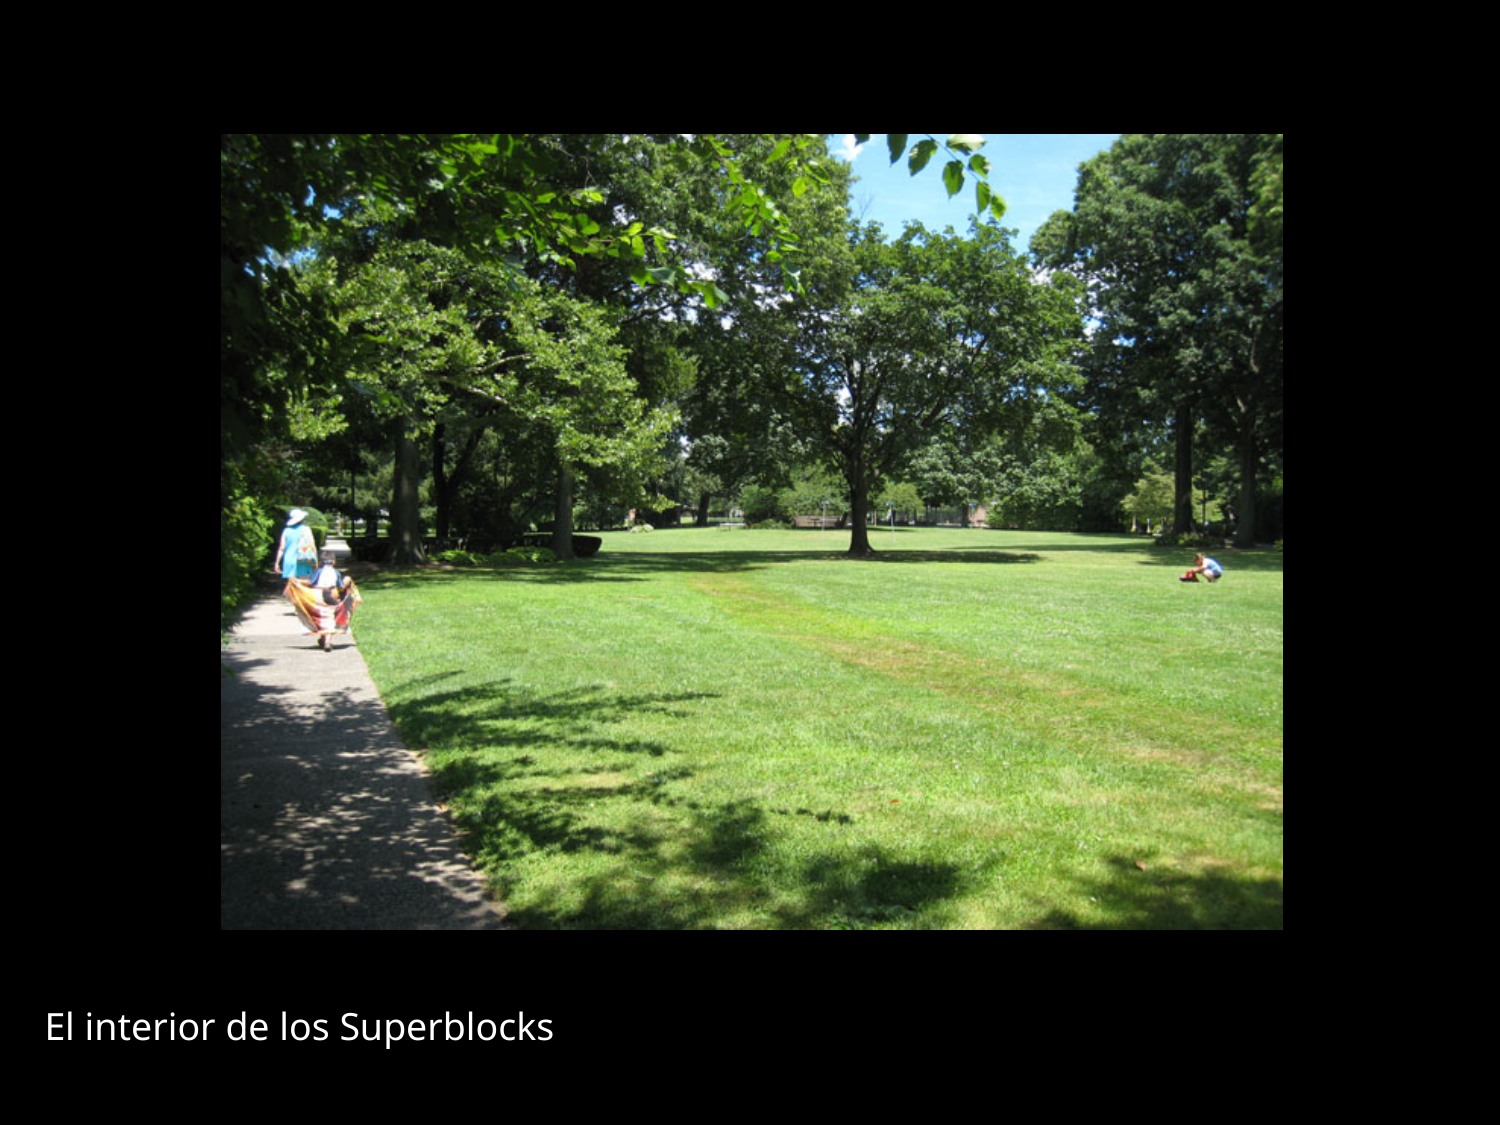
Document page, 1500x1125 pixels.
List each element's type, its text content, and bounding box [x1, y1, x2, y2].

text_box El interior de los Superblocks [29, 995, 975, 1057]
picture [221, 134, 1283, 930]
